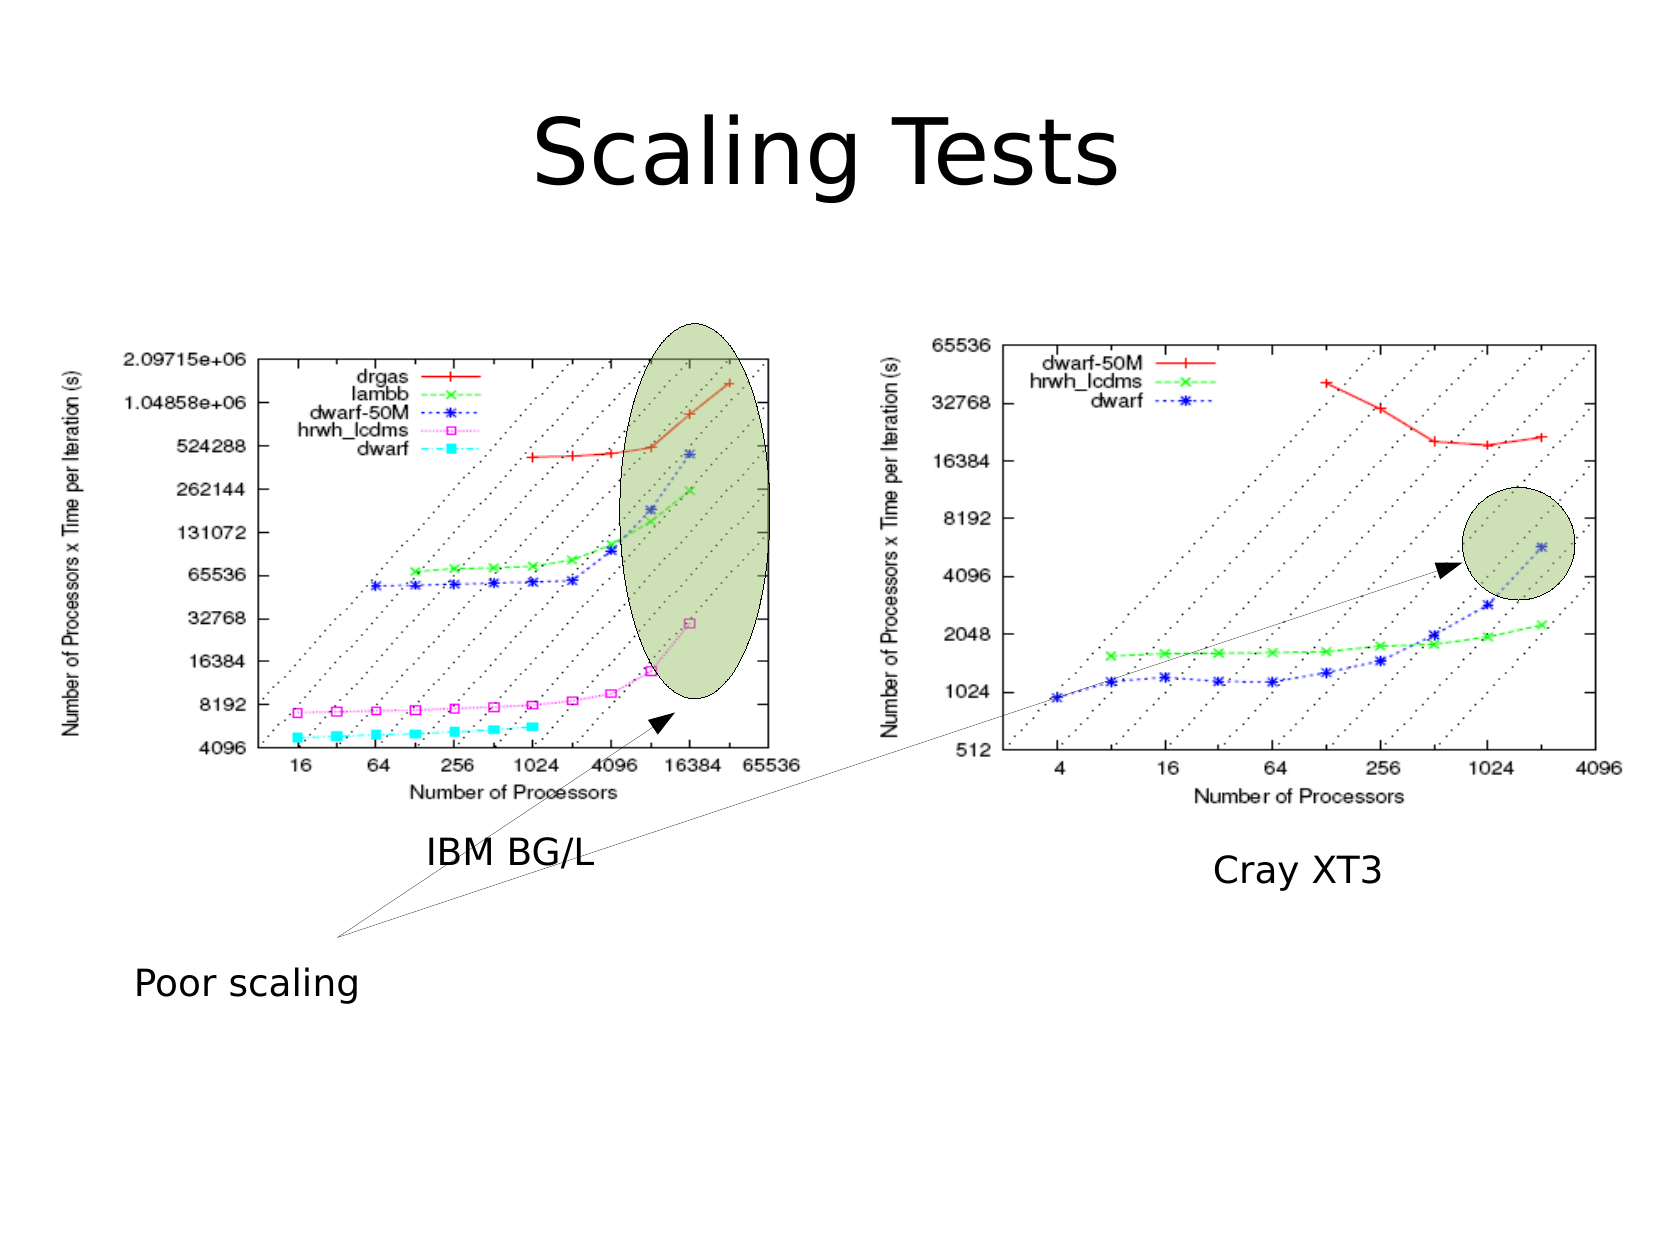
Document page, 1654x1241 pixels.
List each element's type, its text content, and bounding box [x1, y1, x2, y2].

title Scaling Tests [82, 49, 1571, 257]
text_box Poor scaling [119, 954, 376, 1013]
text_box [619, 323, 770, 699]
text_box [1462, 487, 1576, 601]
picture [862, 325, 1651, 814]
text_box Cray XT3 [1198, 841, 1399, 900]
picture [37, 337, 833, 805]
text_box IBM BG/L [411, 823, 610, 882]
